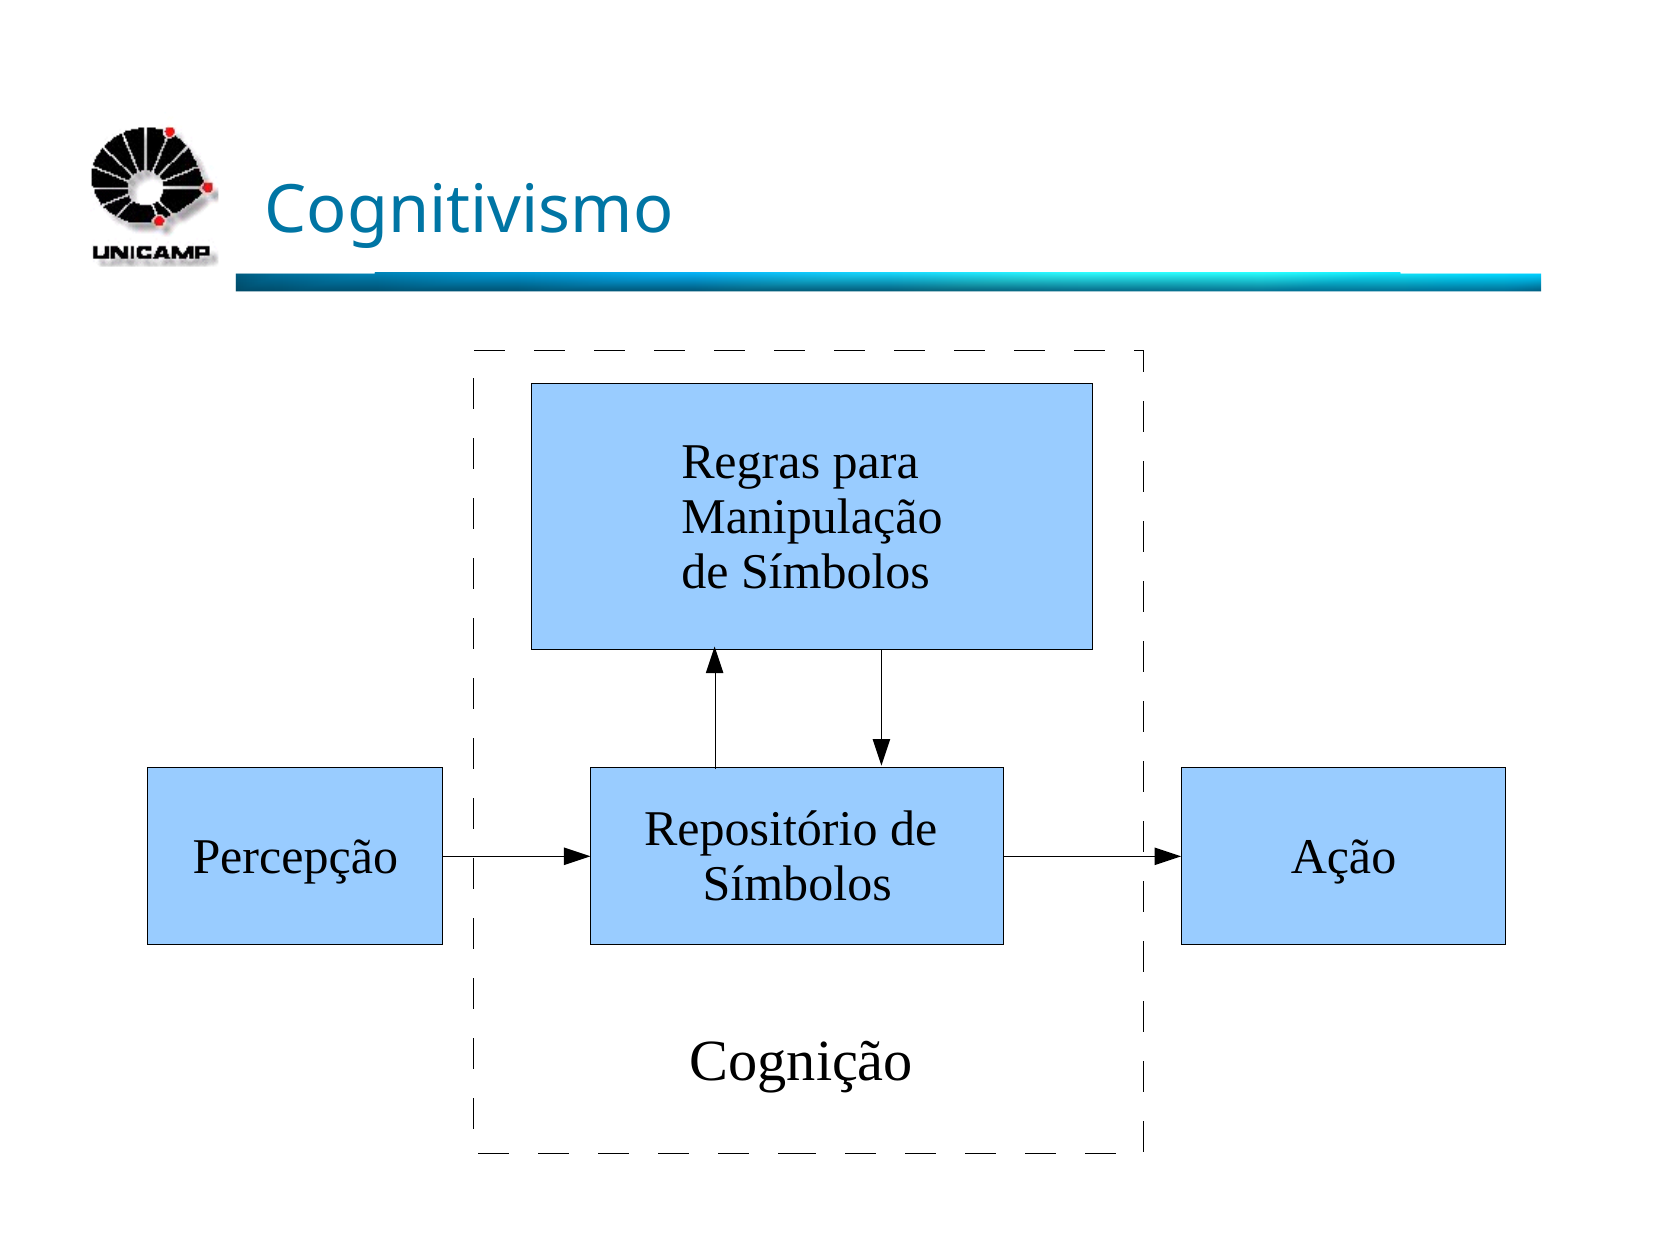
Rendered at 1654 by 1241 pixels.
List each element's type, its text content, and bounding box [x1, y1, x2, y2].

text_box Ação [1181, 767, 1506, 945]
text_box Regras para Manipulação de Símbolos [531, 383, 1093, 650]
text_box Cognição [653, 1020, 950, 1101]
text_box Percepção [147, 767, 443, 945]
title Cognitivismo [264, 42, 1534, 250]
picture [125, 272, 1654, 295]
text_box Repositório de Símbolos [590, 767, 1004, 945]
